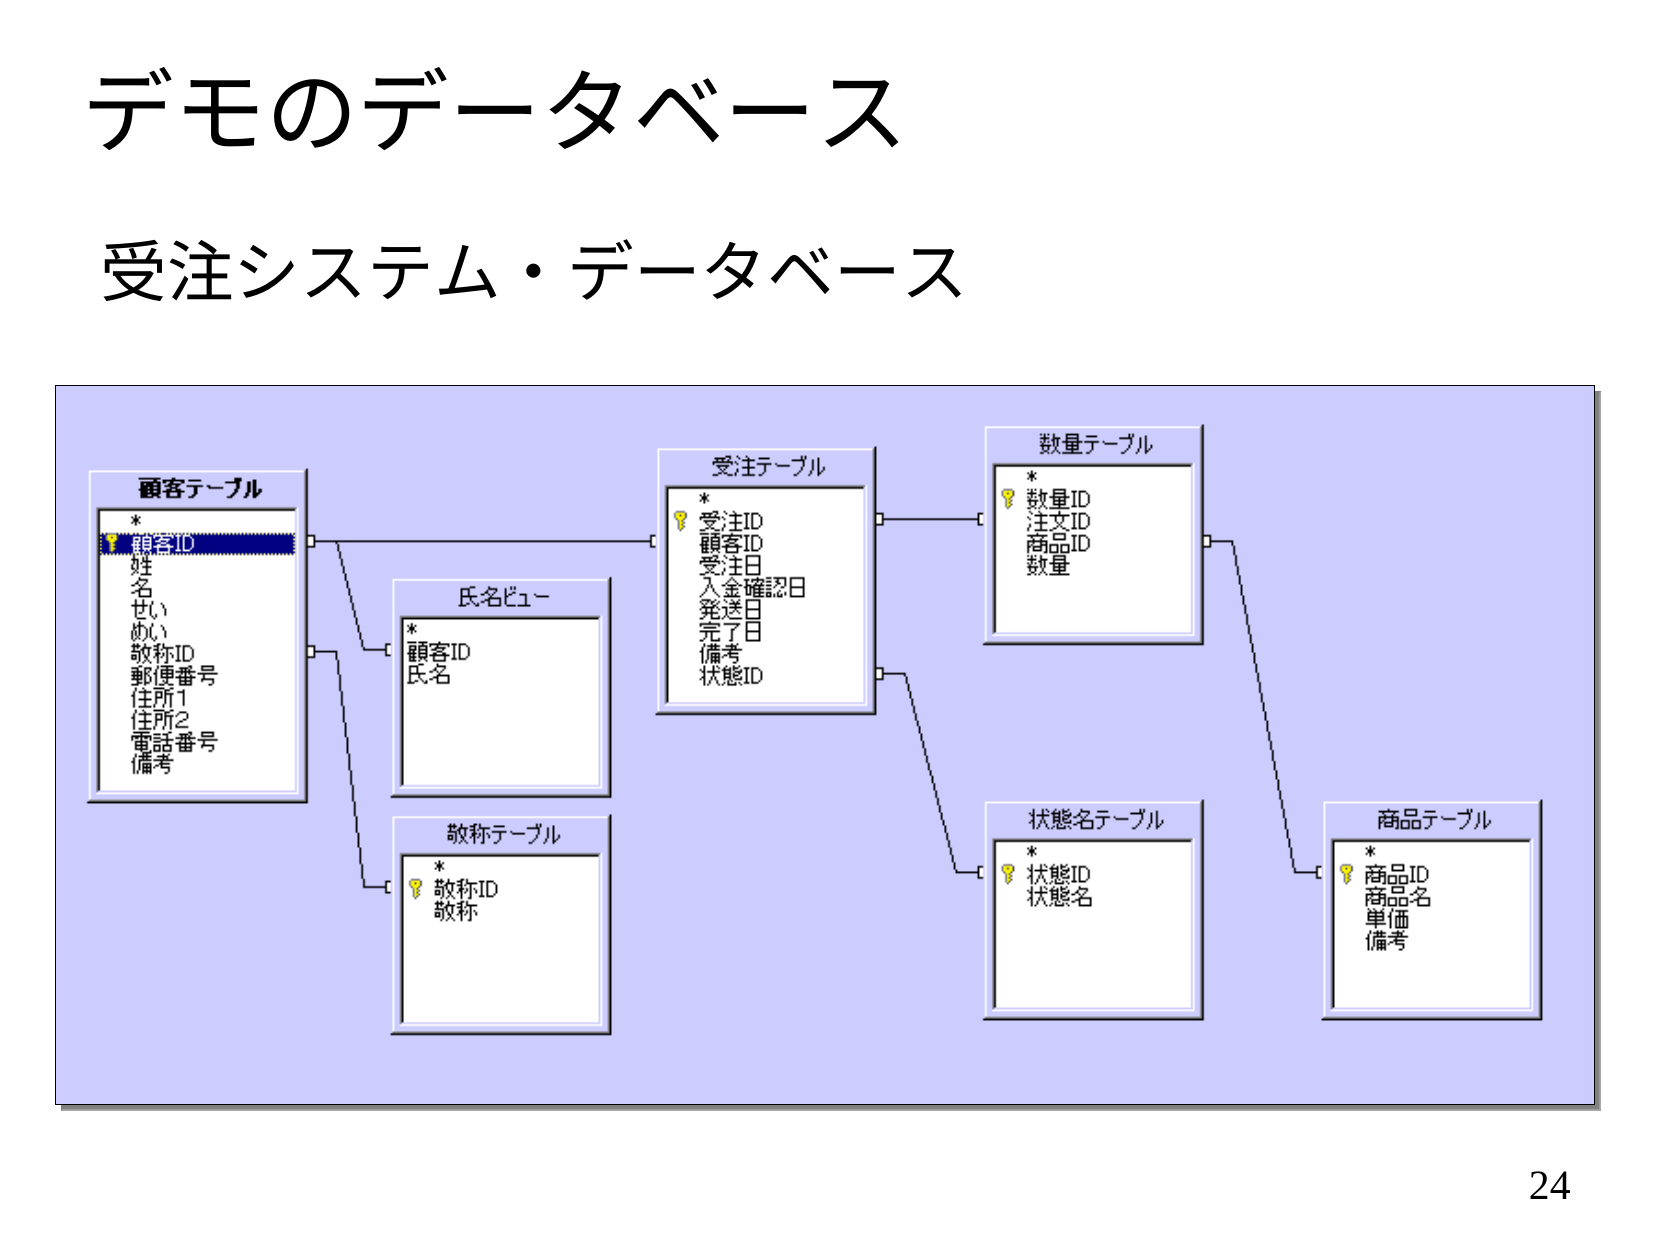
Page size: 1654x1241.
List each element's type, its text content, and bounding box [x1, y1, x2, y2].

list 受注システム・データベース [82, 219, 1571, 385]
text_box [55, 385, 1595, 1105]
title デモのデータベース [82, 0, 1623, 213]
picture [82, 412, 1563, 1065]
